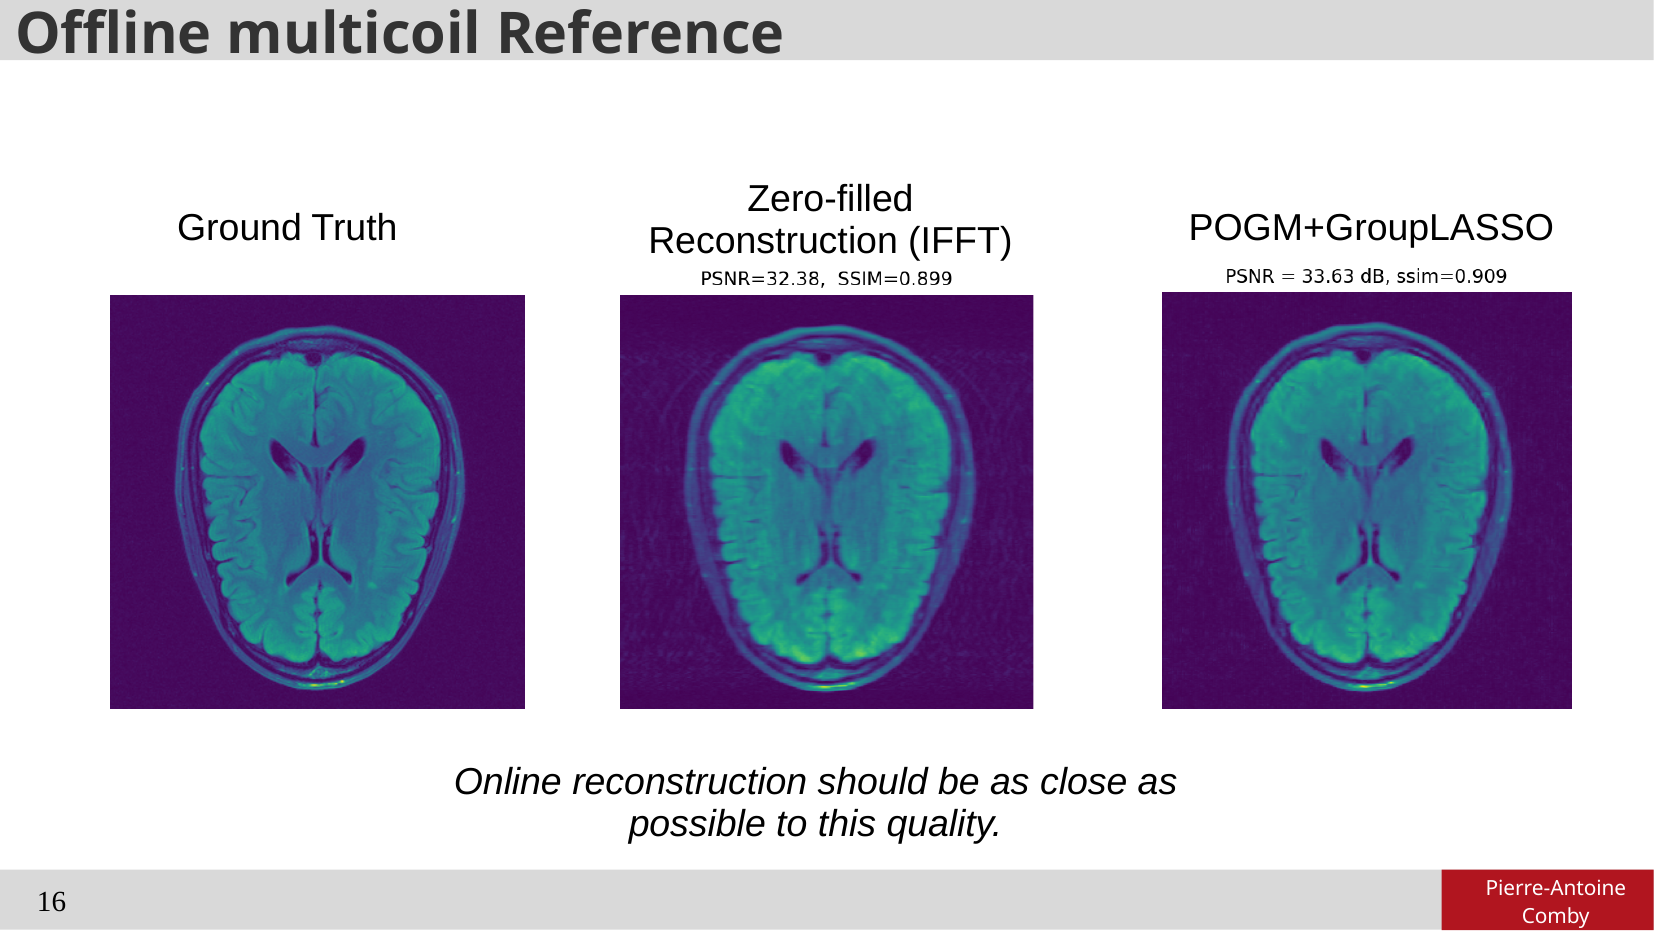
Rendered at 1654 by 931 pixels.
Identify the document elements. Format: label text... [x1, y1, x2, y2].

text_box Ground Truth [162, 199, 473, 257]
text_box POGM+GroupLASSO [1173, 199, 1595, 257]
text_box Online reconstruction should be as close as possible to this quality. [428, 752, 1204, 852]
title Offline multicoil Reference [15, 0, 1504, 66]
picture [110, 295, 525, 709]
text_box Zero-filled Reconstruction (IFFT) [627, 169, 1034, 311]
picture [620, 265, 1034, 709]
picture [1160, 265, 1574, 709]
